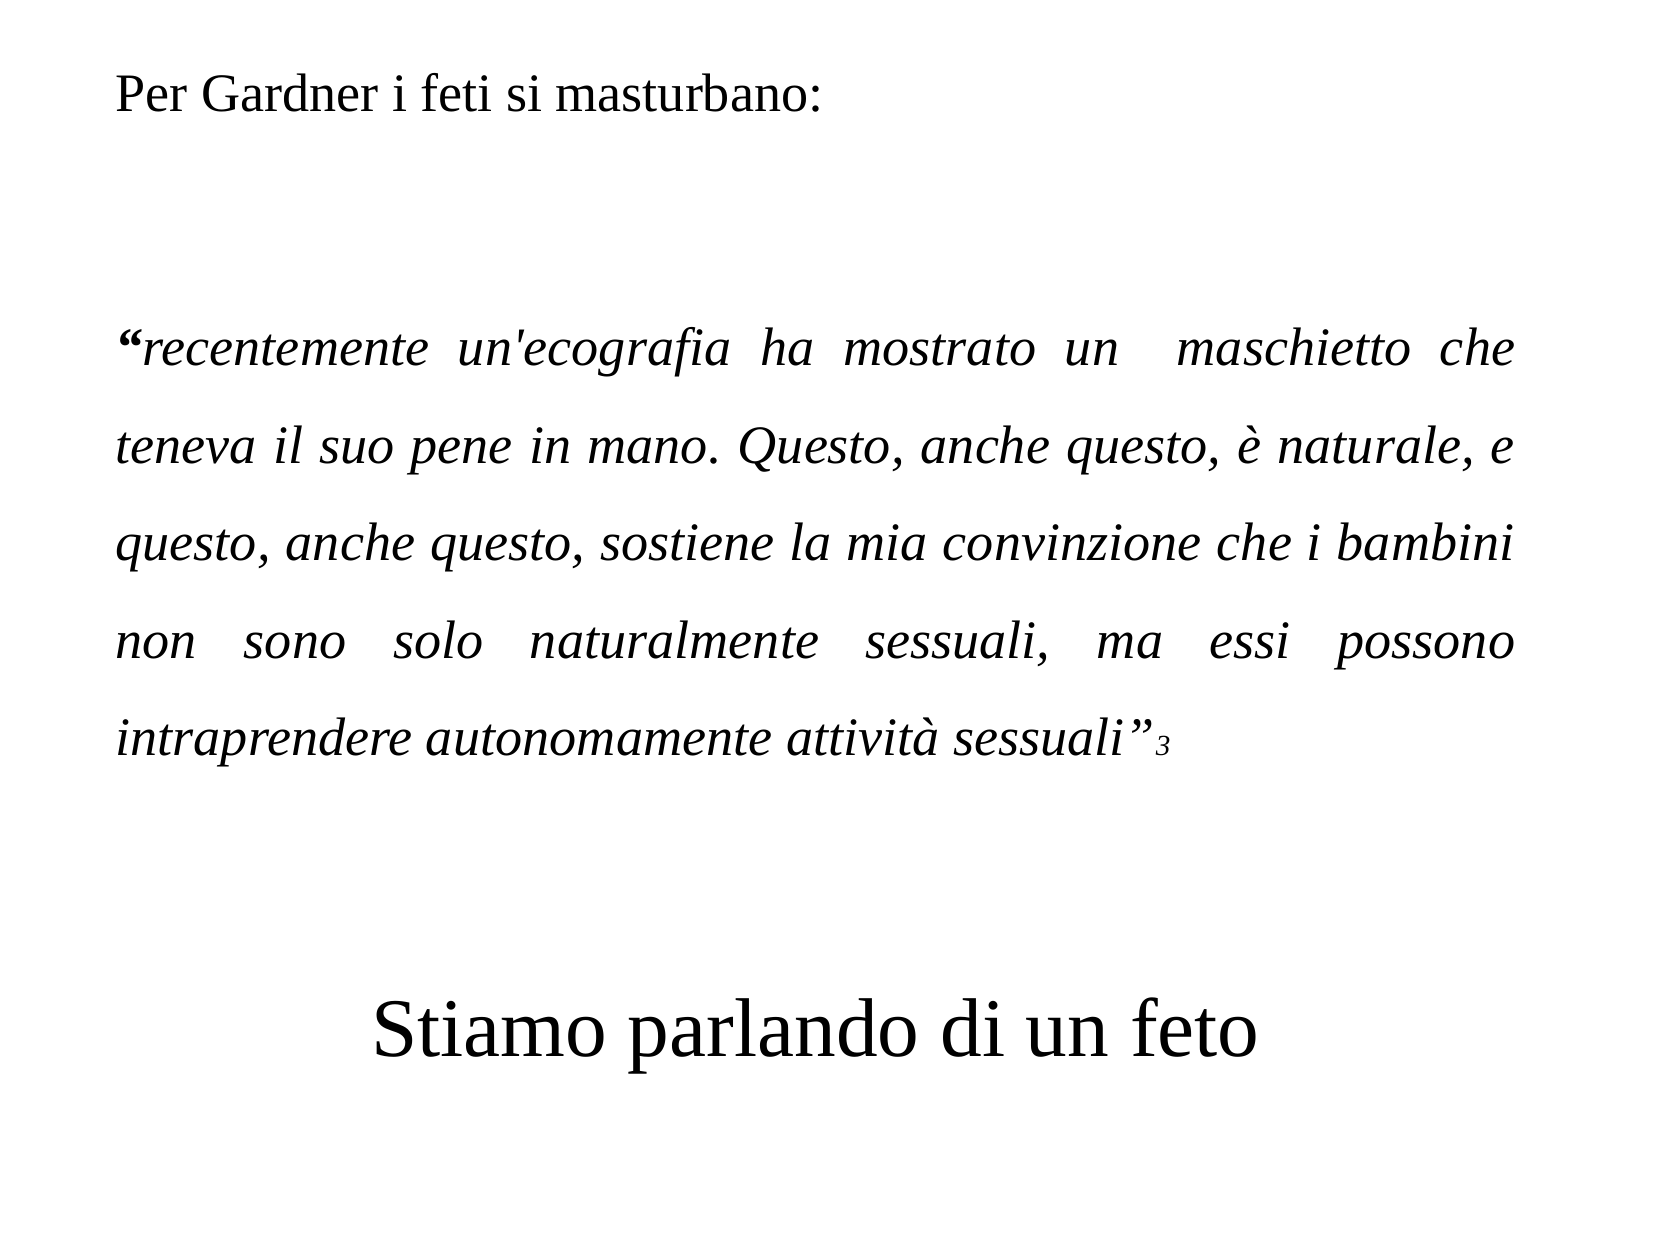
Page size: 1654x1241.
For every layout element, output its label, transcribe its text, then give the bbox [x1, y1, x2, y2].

subtitle Per Gardner i feti si masturbano: “recentemente un'ecografia ha mostrato un maschietto che teneva il suo pene in mano. Questo, anche questo, è naturale, e questo, anche questo, sostiene la mia convinzione che i bambini non sono solo naturalmente sessuali, ma essi possono intraprendere autonomamente attività sessuali”3 Stiamo parlando di un feto 3 Ibidem pag. 15 [115, 25, 1528, 1153]
